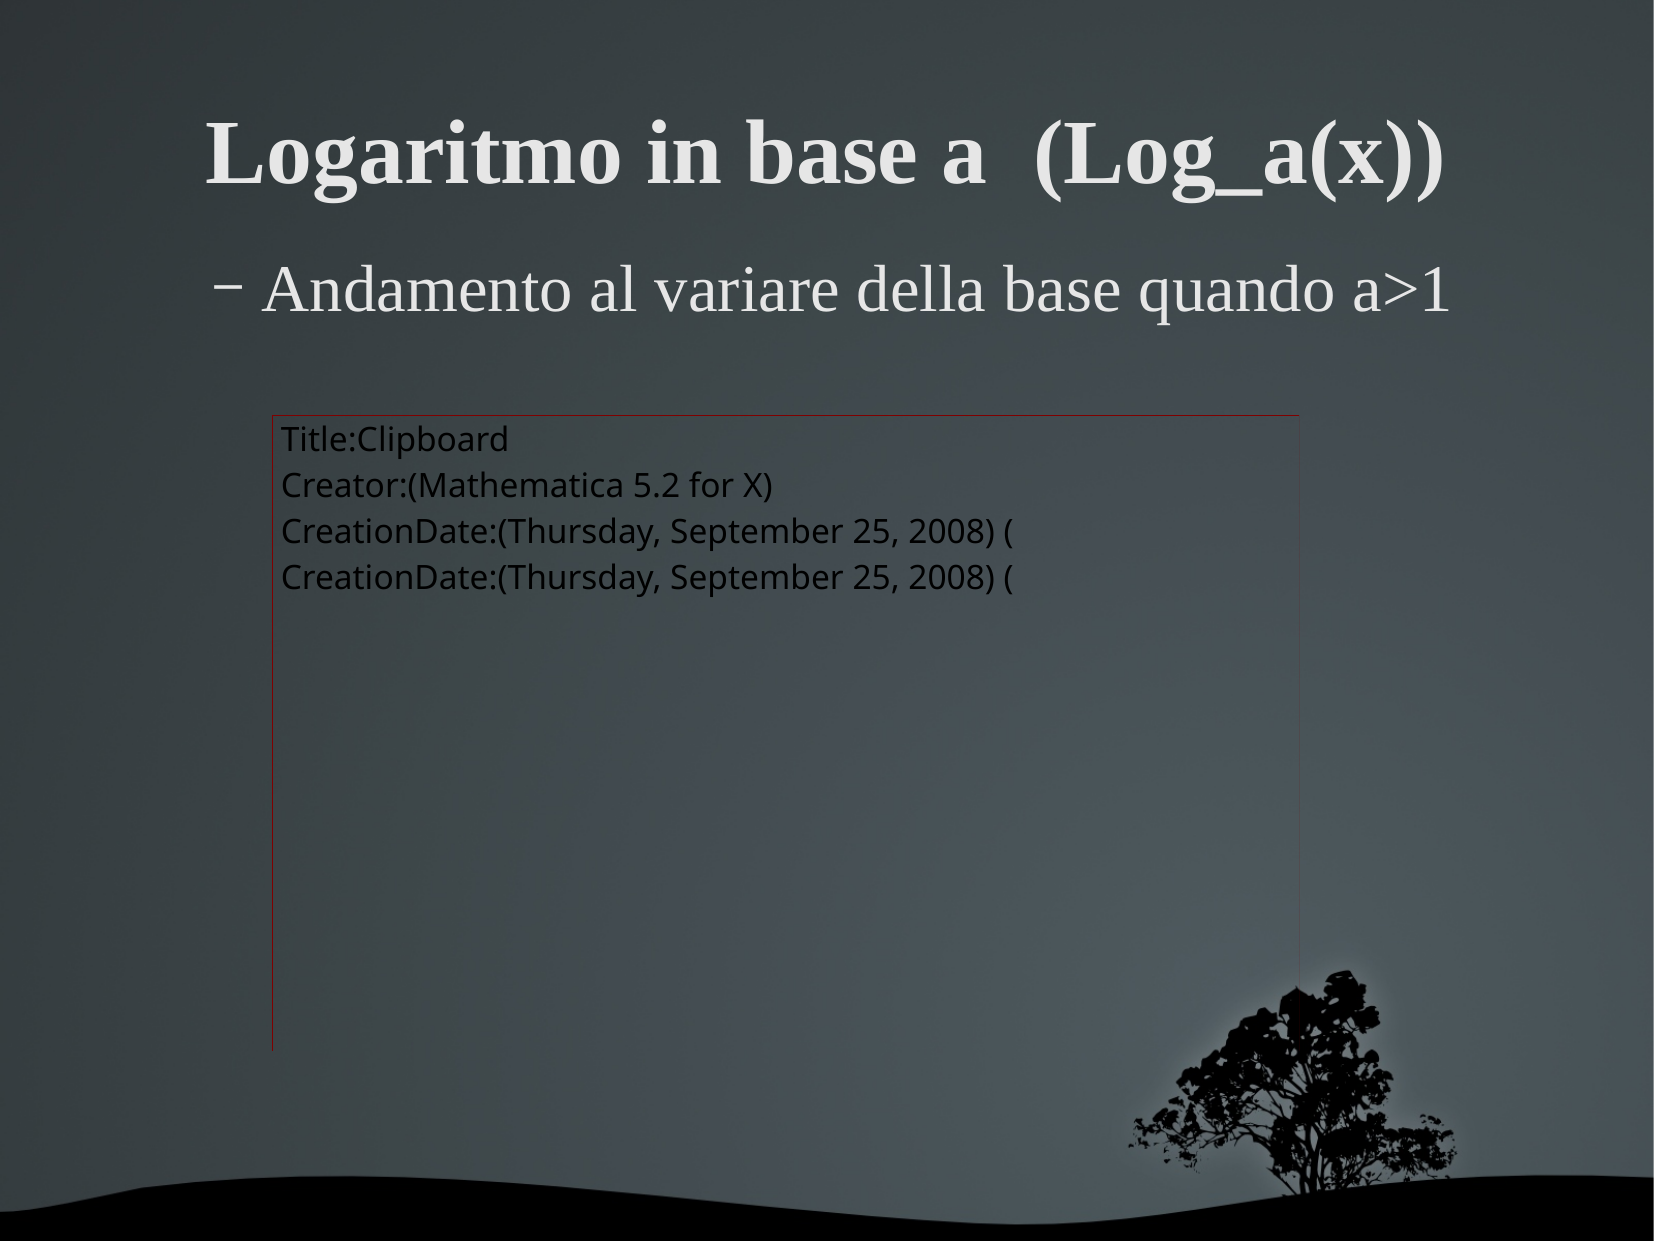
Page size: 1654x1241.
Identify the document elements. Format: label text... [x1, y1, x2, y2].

picture [0, 0, 1654, 1241]
text_box Andamento al variare della base quando a>1 [119, 251, 1565, 333]
title Logaritmo in base a (Log_a(x)) [82, 49, 1571, 257]
